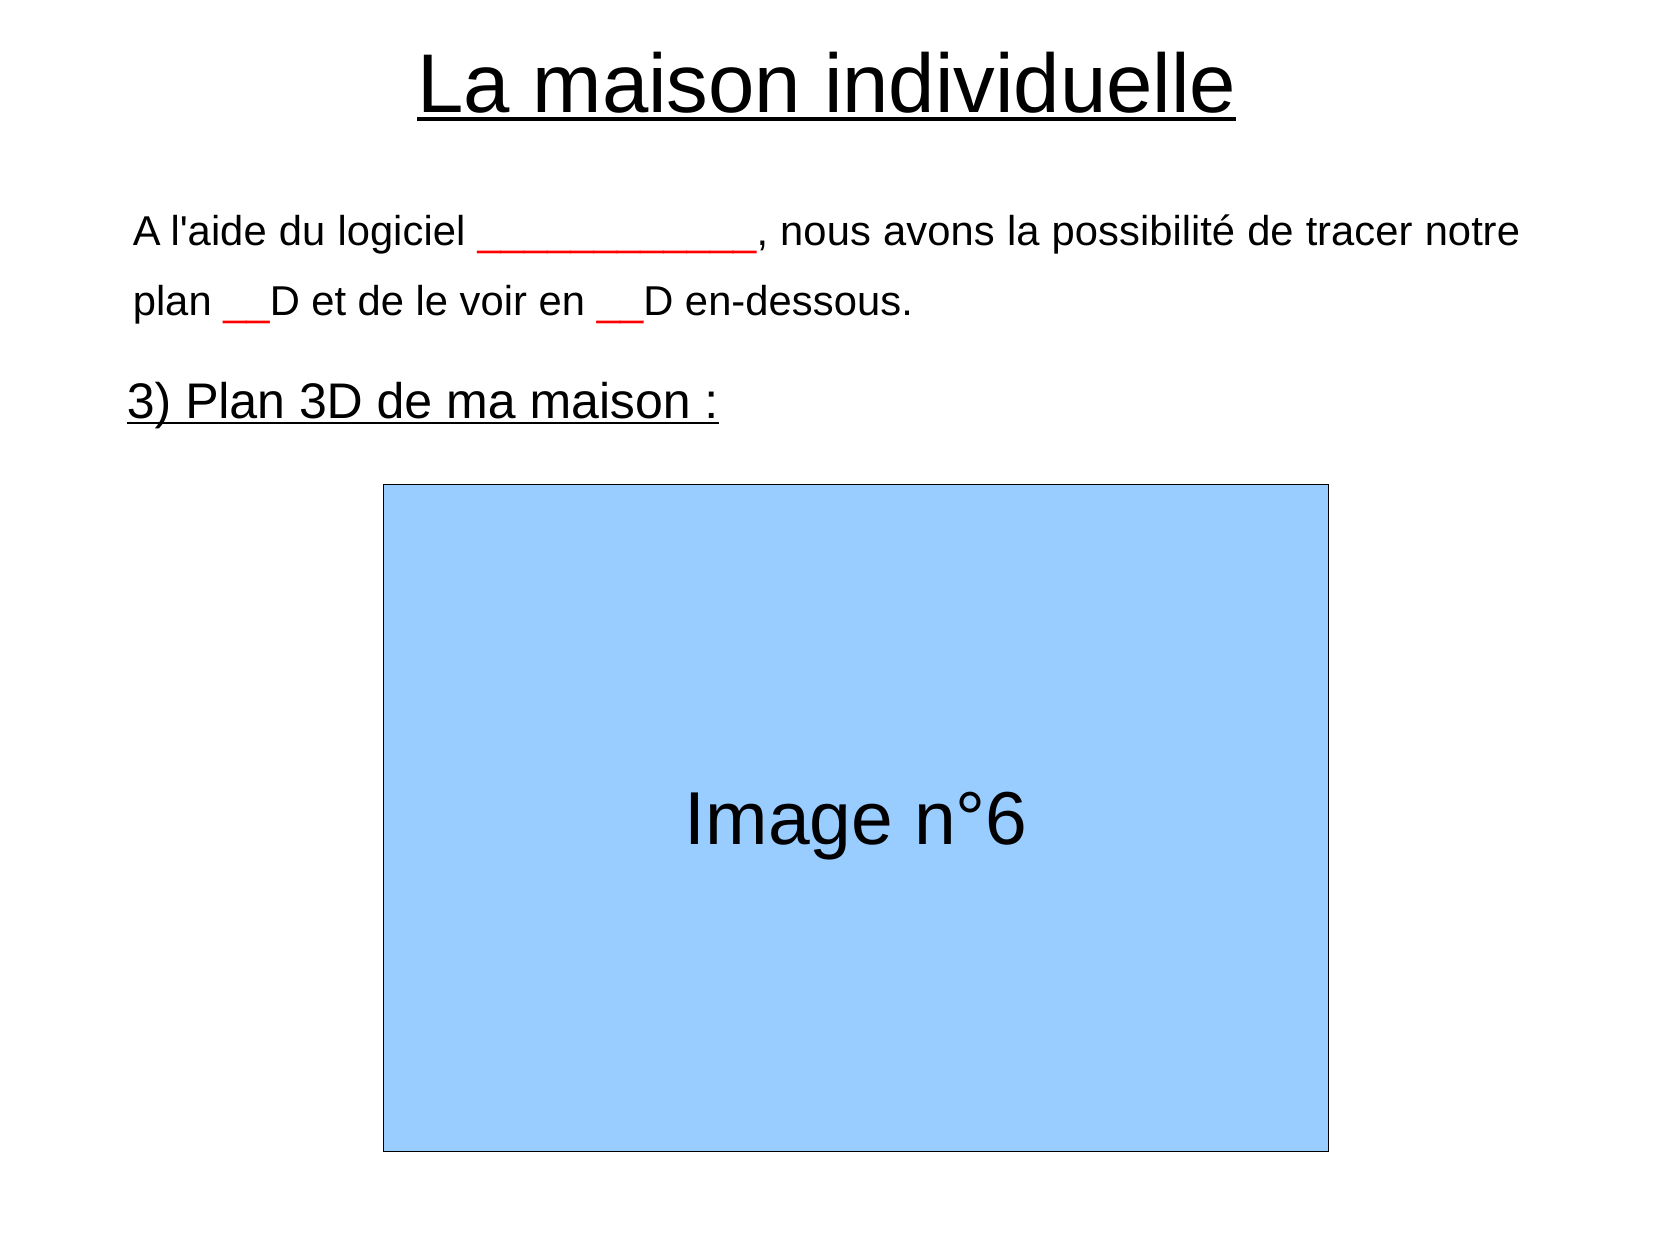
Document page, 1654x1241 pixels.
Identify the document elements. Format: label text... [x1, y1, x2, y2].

text_box 3) Plan 3D de ma maison : [112, 366, 851, 438]
text_box A l'aide du logiciel ____________, nous avons la possibilité de tracer notre plan __D et de le voir en __D en-dessous. [118, 177, 1536, 356]
text_box Image n°6 [383, 484, 1329, 1152]
text_box La maison individuelle [177, 29, 1477, 138]
